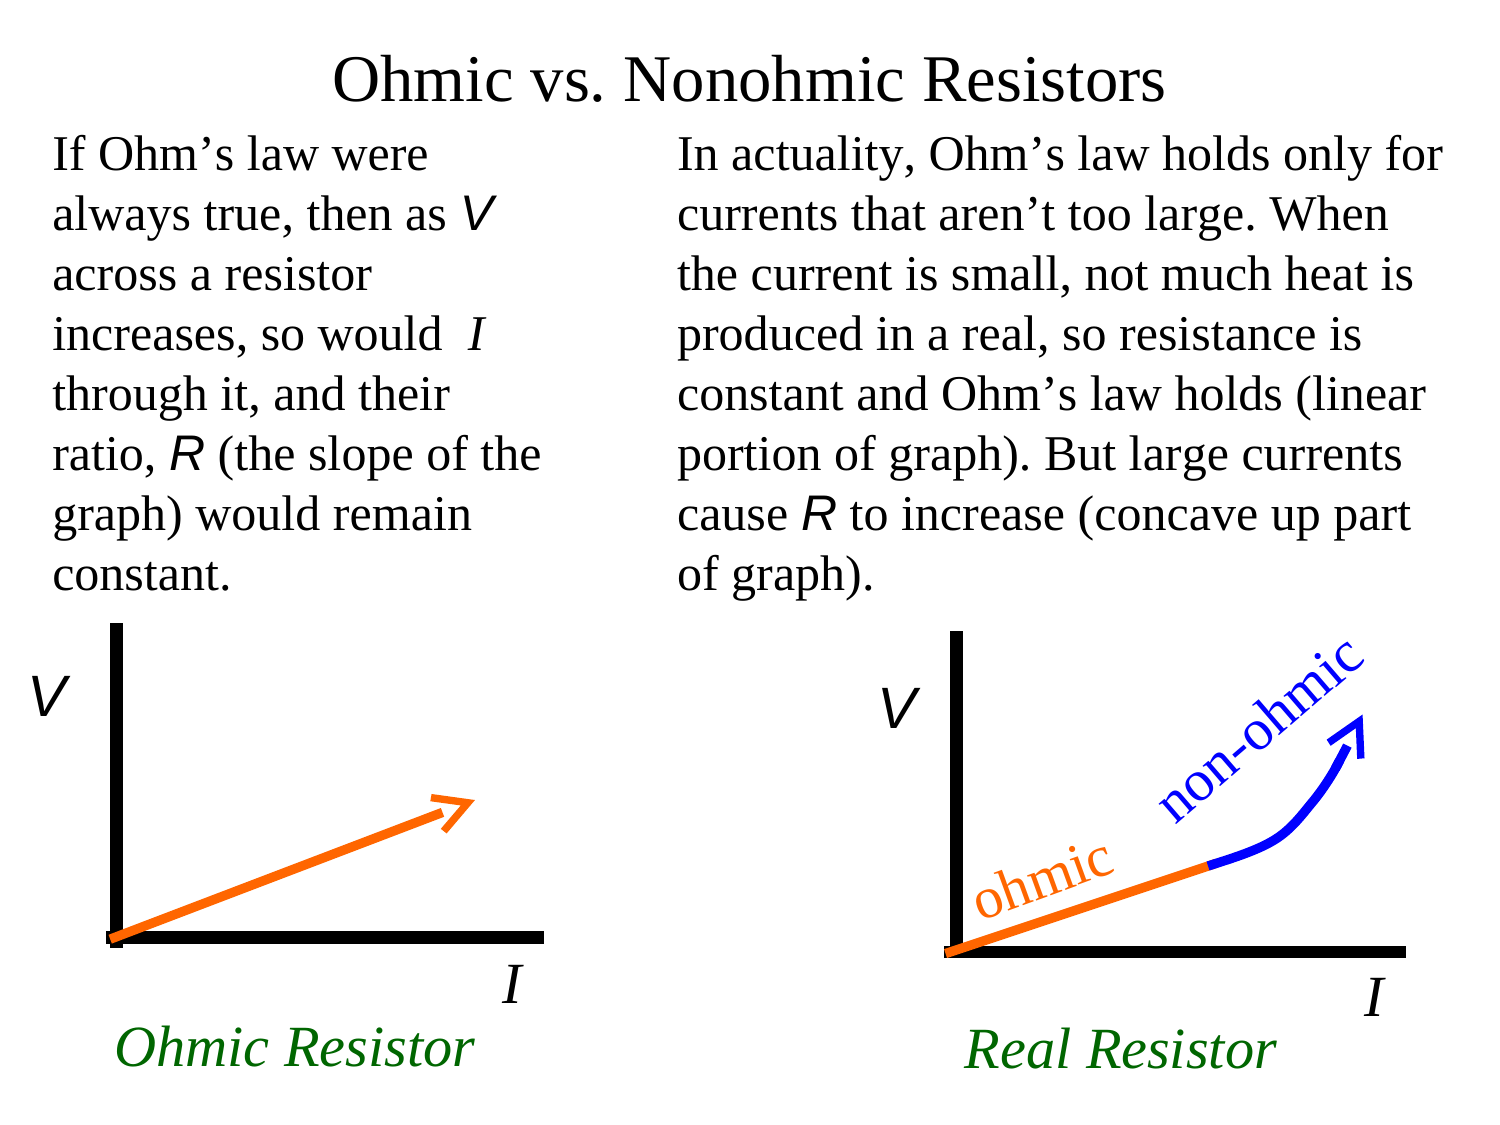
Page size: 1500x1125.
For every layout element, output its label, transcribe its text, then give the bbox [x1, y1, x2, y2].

text_box If Ohm’s law were always true, then as V across a resistor increases, so would I through it, and their ratio, R (the slope of the graph) would remain constant. [37, 112, 576, 608]
text_box I [1350, 950, 1426, 1036]
text_box Ohmic Resistor [99, 999, 613, 1086]
text_box V [12, 650, 126, 736]
text_box V [862, 662, 976, 748]
text_box In actuality, Ohm’s law holds only for currents that aren’t too large. When the current is small, not much heat is produced in a real, so resistance is constant and Ohm’s law holds (linear portion of graph). But large currents cause R to increase (concave up part of graph). [662, 112, 1476, 608]
text_box Real Resistor [950, 1002, 1463, 1088]
text_box non-ohmic [1120, 589, 1405, 850]
text_box ohmic [943, 796, 1232, 945]
title Ohmic vs. Nonohmic Resistors [112, 12, 1388, 138]
text_box I [487, 937, 563, 999]
